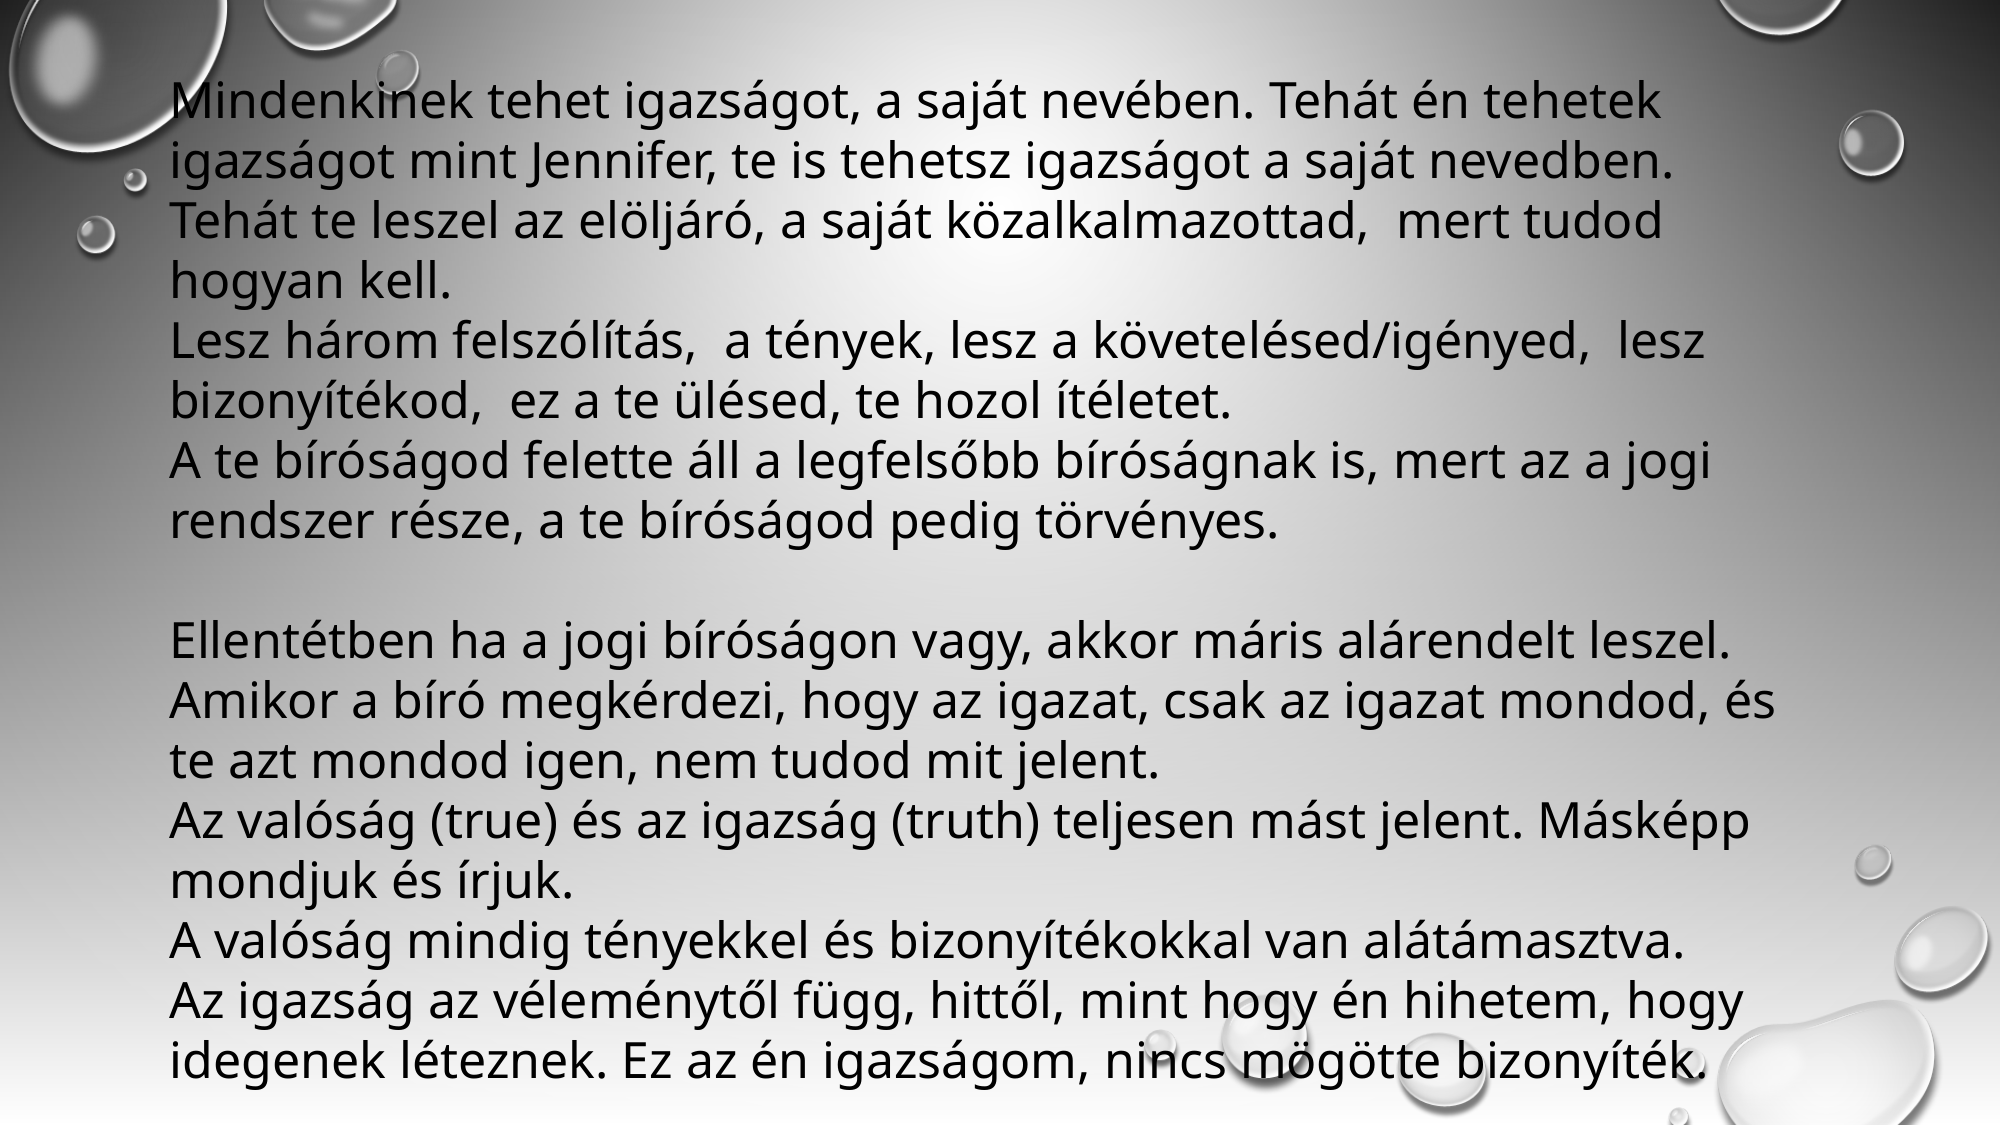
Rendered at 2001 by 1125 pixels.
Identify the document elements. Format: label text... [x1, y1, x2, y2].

text_box Mindenkinek tehet igazságot, a saját nevében. Tehát én tehetek igazságot mint Jennifer, te is tehetsz igazságot a saját nevedben. Tehát te leszel az elöljáró, a saját közalkalmazottad, mert tudod hogyan kell. Lesz három felszólítás, a tények, lesz a követelésed/igényed, lesz bizonyítékod, ez a te ülésed, te hozol ítéletet. A te bíróságod felette áll a legfelsőbb bíróságnak is, mert az a jogi rendszer része, a te bíróságod pedig törvényes. Ellentétben ha a jogi bíróságon vagy, akkor máris alárendelt leszel. Amikor a bíró megkérdezi, hogy az igazat, csak az igazat mondod, és te azt mondod igen, nem tudod mit jelent. Az valóság (true) és az igazság (truth) teljesen mást jelent. Másképp mondjuk és írjuk. A valóság mindig tényekkel és bizonyítékokkal van alátámasztva. Az igazság az véleménytől függ, hittől, mint hogy én hihetem, hogy idegenek léteznek. Ez az én igazságom, nincs mögötte bizonyíték. [154, 61, 1835, 1125]
picture [0, 0, 2000, 1125]
